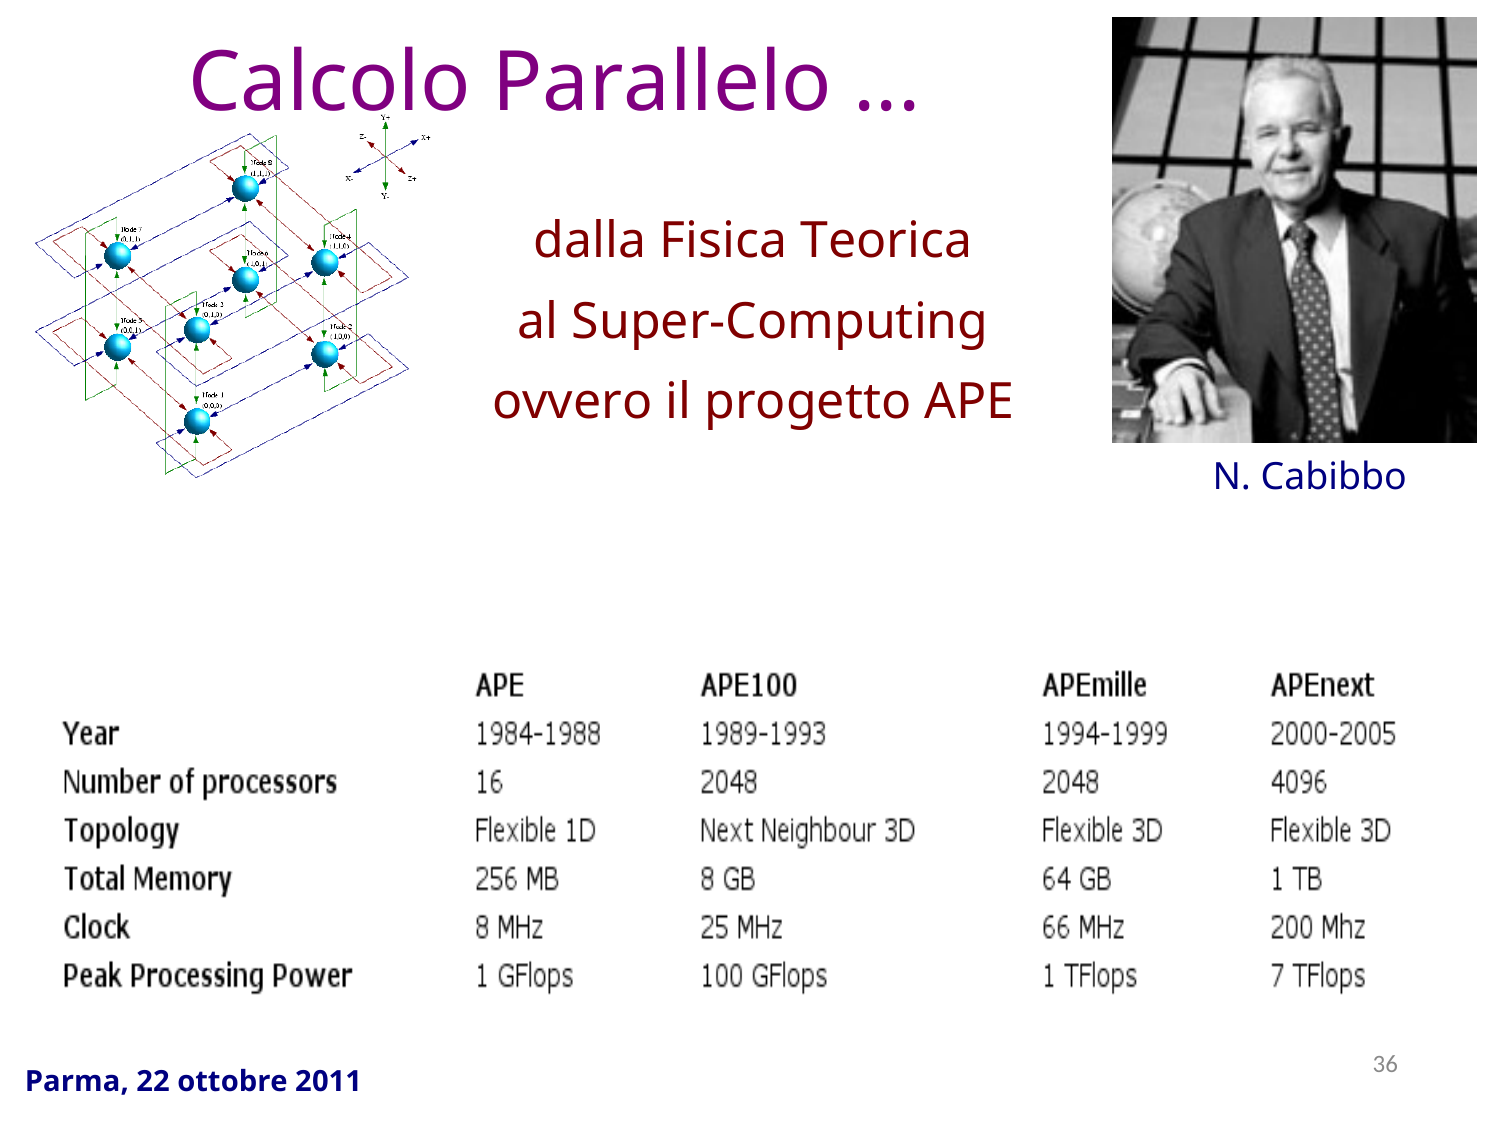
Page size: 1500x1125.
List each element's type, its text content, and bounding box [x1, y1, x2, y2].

picture [57, 660, 1408, 999]
text_box N. Cabibbo [1197, 444, 1422, 506]
text_box Calcolo Parallelo ... [29, 8, 1080, 113]
text_box dalla Fisica Teorica al Super-Computing ovvero il progetto APE [456, 155, 1051, 460]
picture [1112, 17, 1477, 443]
picture [24, 100, 438, 497]
